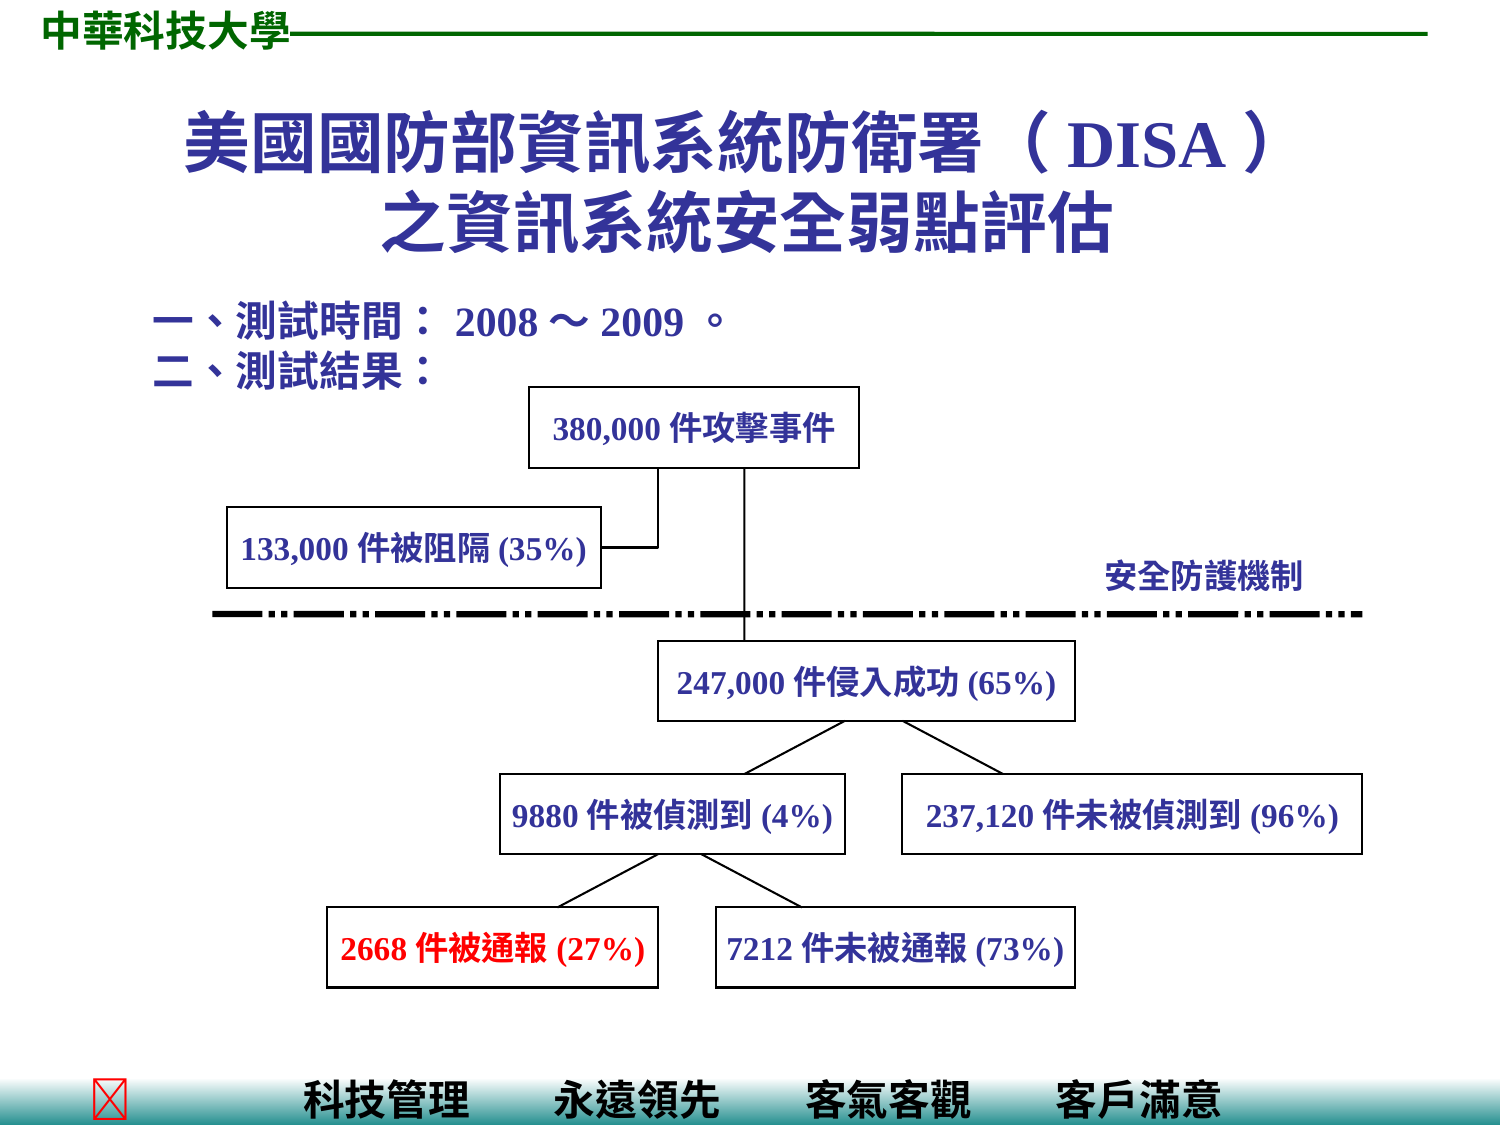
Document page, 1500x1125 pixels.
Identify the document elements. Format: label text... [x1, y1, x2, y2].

text_box 2668件被通報(27%) [327, 907, 658, 988]
text_box 9880件被偵測到(4%) [500, 774, 845, 854]
title 美國國防部資訊系統防衛署（DISA） 之資訊系統安全弱點評估 [137, 87, 1356, 276]
text_box 237,120件未被偵測到(96%) [902, 774, 1362, 854]
text_box 380,000件攻擊事件 [529, 387, 859, 468]
text_box 安全防護機制 [1089, 547, 1320, 603]
text_box 7212件未被通報(73%) [716, 907, 1075, 988]
text_box 133,000件被阻隔(35%) [227, 507, 601, 588]
text_box 247,000件侵入成功(65%) [658, 641, 1075, 721]
text_box 一、測試時間：2008～2009。 二、測試結果： [137, 287, 710, 403]
